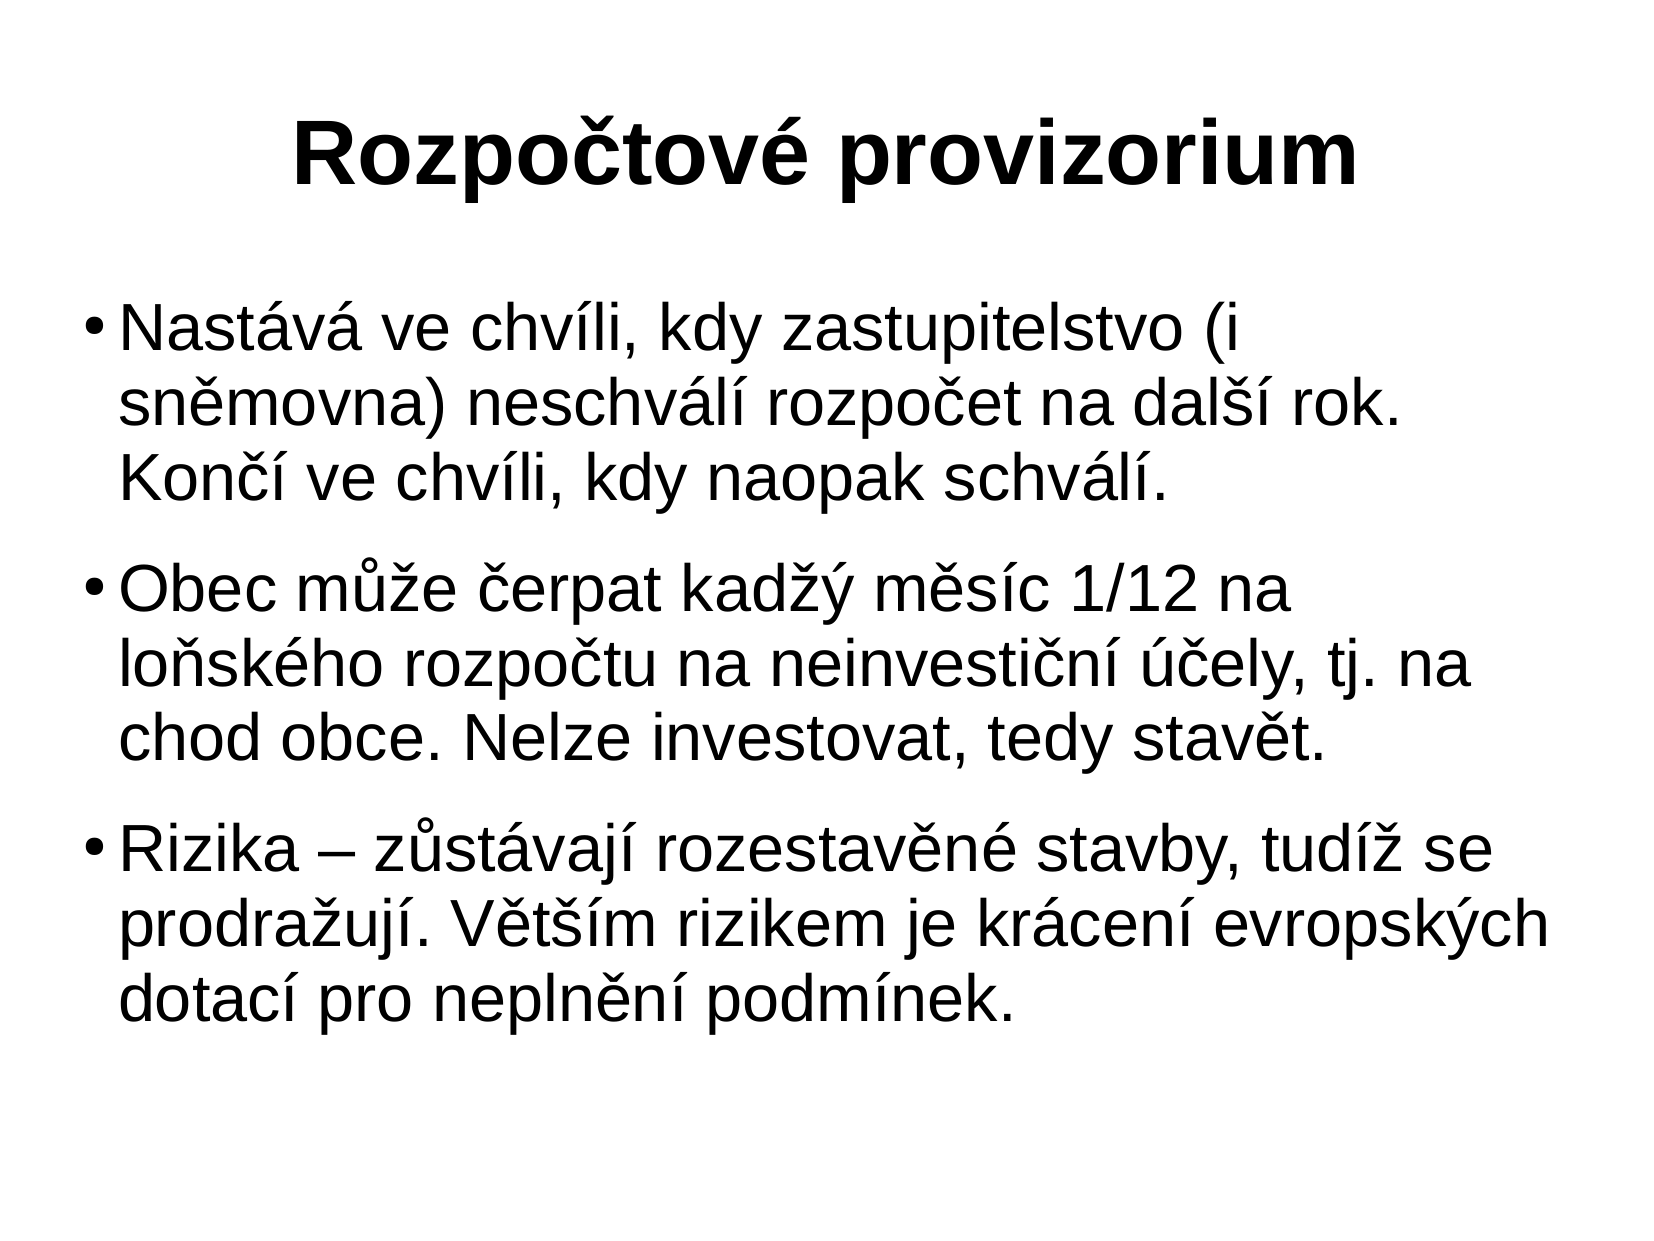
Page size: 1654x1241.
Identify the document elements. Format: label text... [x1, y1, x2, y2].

title Rozpočtové provizorium [82, 49, 1571, 257]
subtitle Nastává ve chvíli, kdy zastupitelstvo (i sněmovna) neschválí rozpočet na další rok. Končí ve chvíli, kdy naopak schválí. Obec může čerpat kadžý měsíc 1/12 na loňského rozpočtu na neinvestiční účely, tj. na chod obce. Nelze investovat, tedy stavět. Rizika – zůstávají rozestavěné stavby, tudíž se prodražují. Větším rizikem je krácení evropských dotací pro neplnění podmínek. [82, 290, 1571, 1109]
